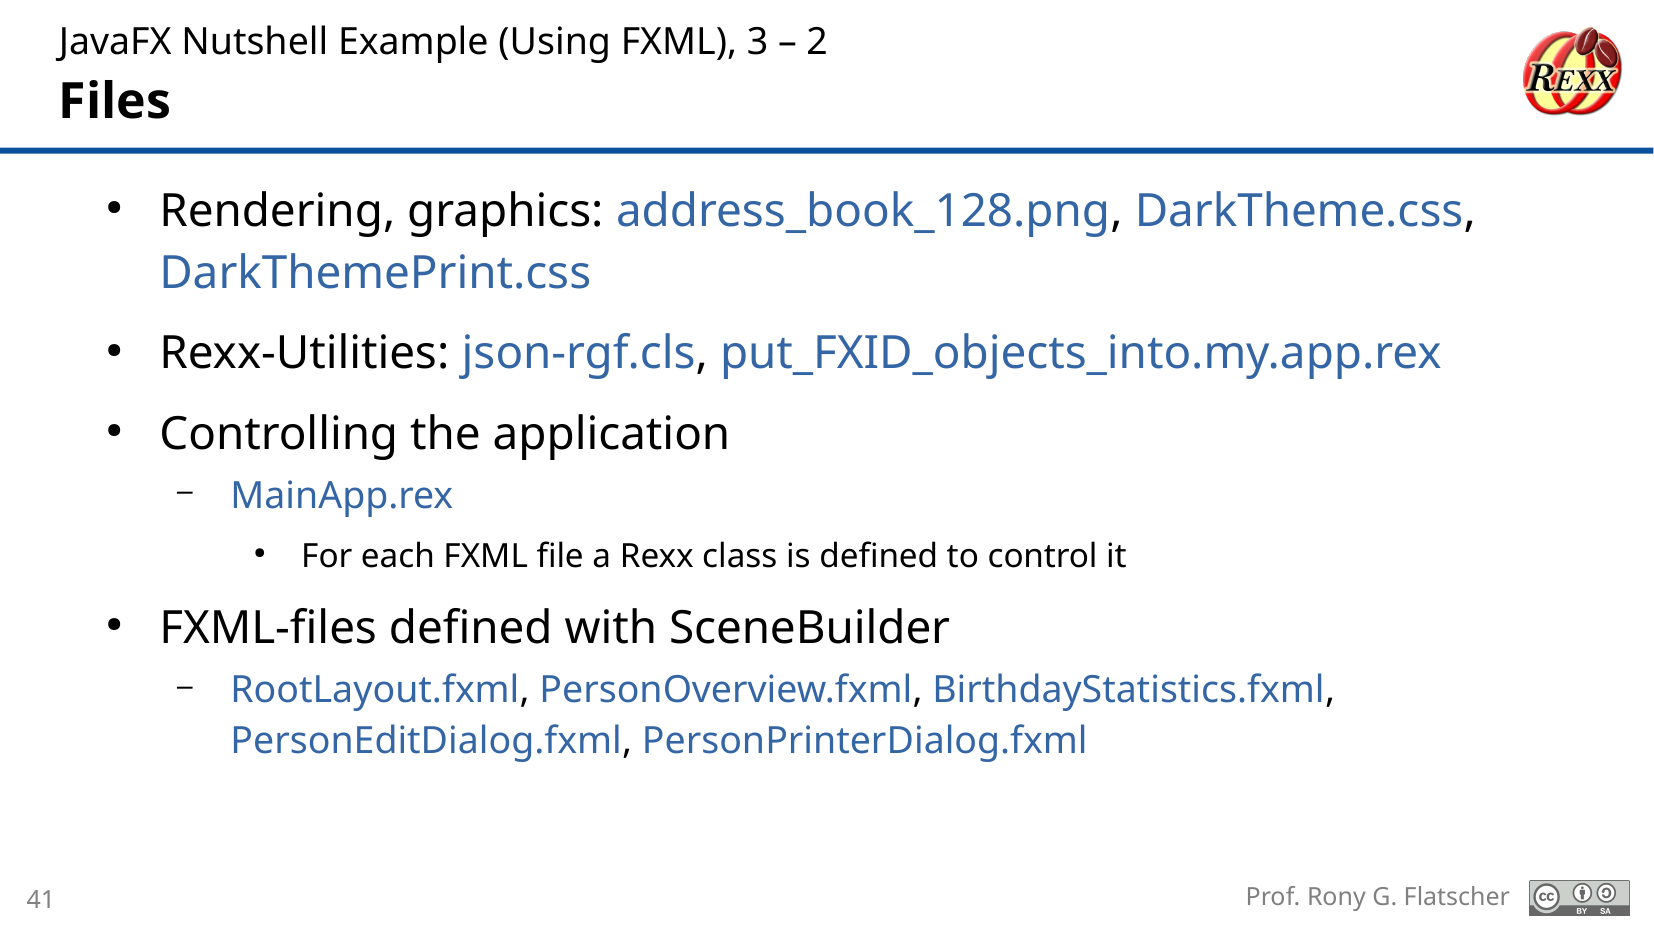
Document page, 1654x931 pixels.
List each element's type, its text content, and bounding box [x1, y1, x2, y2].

title JavaFX Nutshell Example (Using FXML), 3 – 2 Files [0, 0, 1625, 148]
list Rendering, graphics: address_book_128.png, DarkTheme.css, DarkThemePrint.css Rexx-Utilities: json-rgf.cls, put_FXID_objects_into.my.app.rex Controlling the application MainApp.rex For each FXML file a Rexx class is defined to control it FXML-files defined with SceneBuilder RootLayout.fxml, PersonOverview.fxml, BirthdayStatistics.fxml, PersonEditDialog.fxml, PersonPrinterDialog.fxml [88, 177, 1577, 857]
